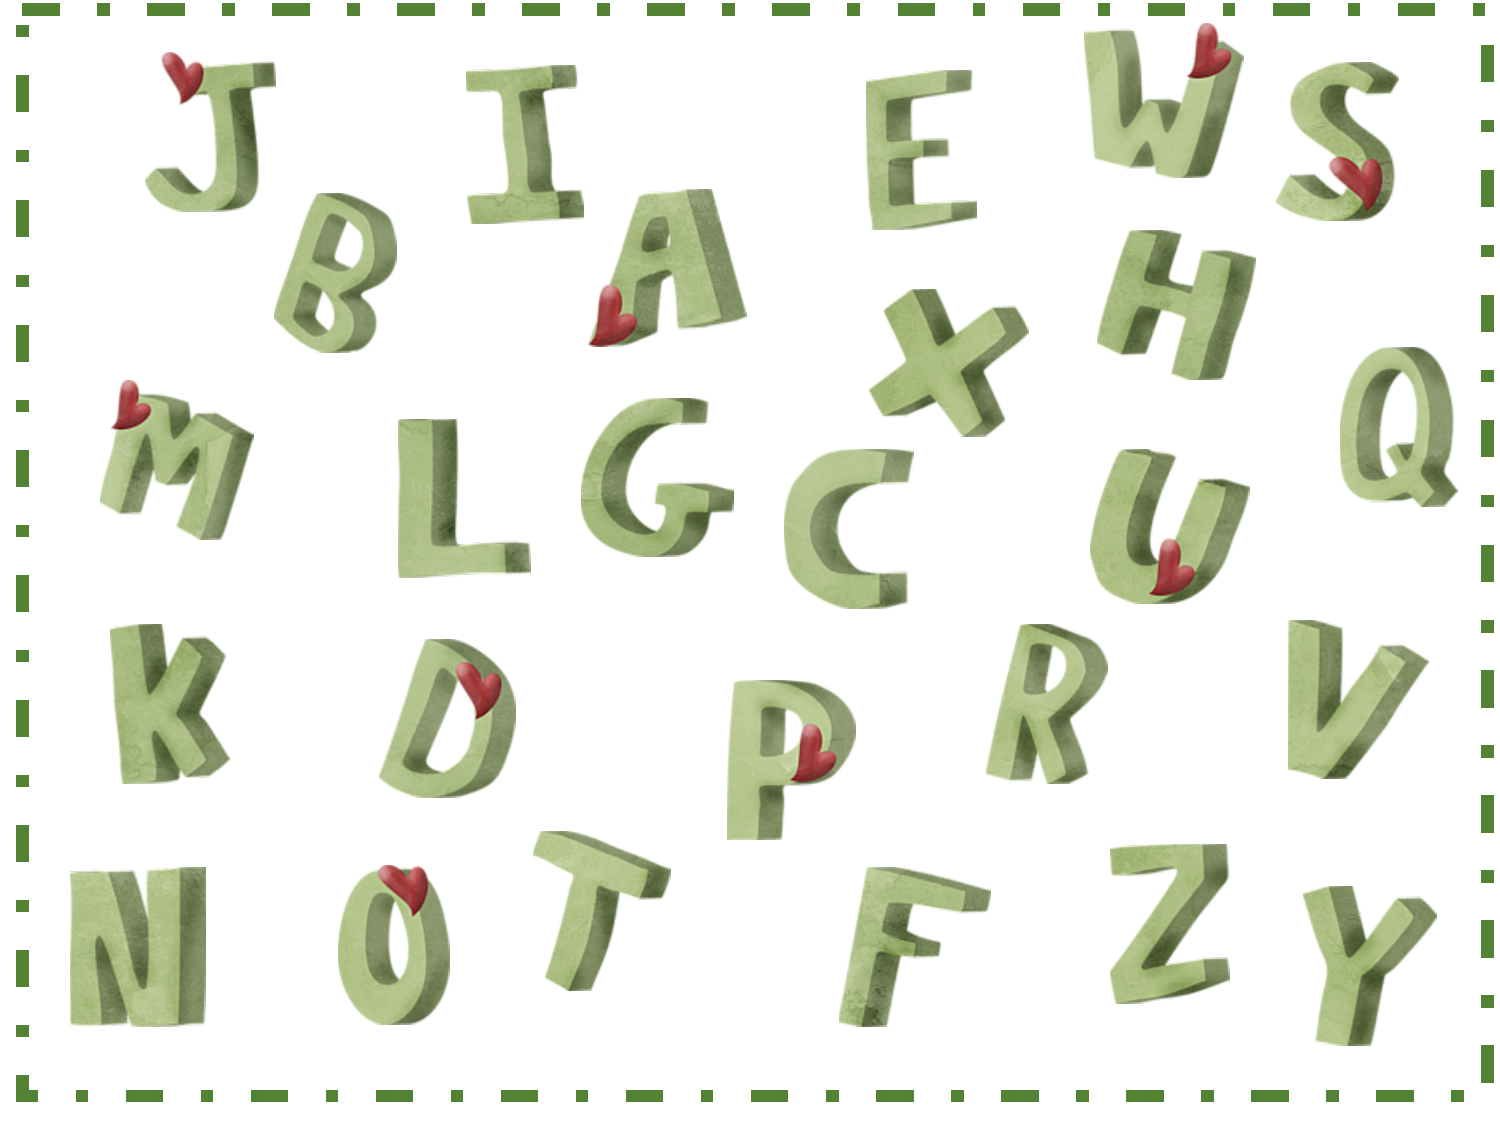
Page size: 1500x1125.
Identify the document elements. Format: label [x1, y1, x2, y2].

picture [1090, 449, 1250, 604]
picture [784, 449, 914, 609]
picture [581, 398, 734, 557]
picture [338, 865, 450, 1025]
picture [100, 381, 254, 540]
picture [727, 680, 856, 840]
picture [533, 831, 671, 991]
picture [588, 189, 747, 347]
picture [1084, 23, 1244, 178]
picture [398, 419, 531, 578]
picture [1276, 62, 1399, 222]
picture [70, 867, 206, 1027]
picture [1288, 620, 1429, 779]
picture [110, 624, 230, 784]
picture [1097, 230, 1256, 380]
picture [869, 289, 1029, 438]
picture [866, 70, 977, 230]
picture [986, 624, 1108, 784]
picture [1303, 886, 1437, 1046]
picture [379, 639, 516, 799]
picture [1110, 844, 1230, 1004]
picture [466, 65, 584, 225]
picture [1340, 347, 1458, 507]
picture [839, 867, 991, 1027]
picture [145, 52, 397, 353]
